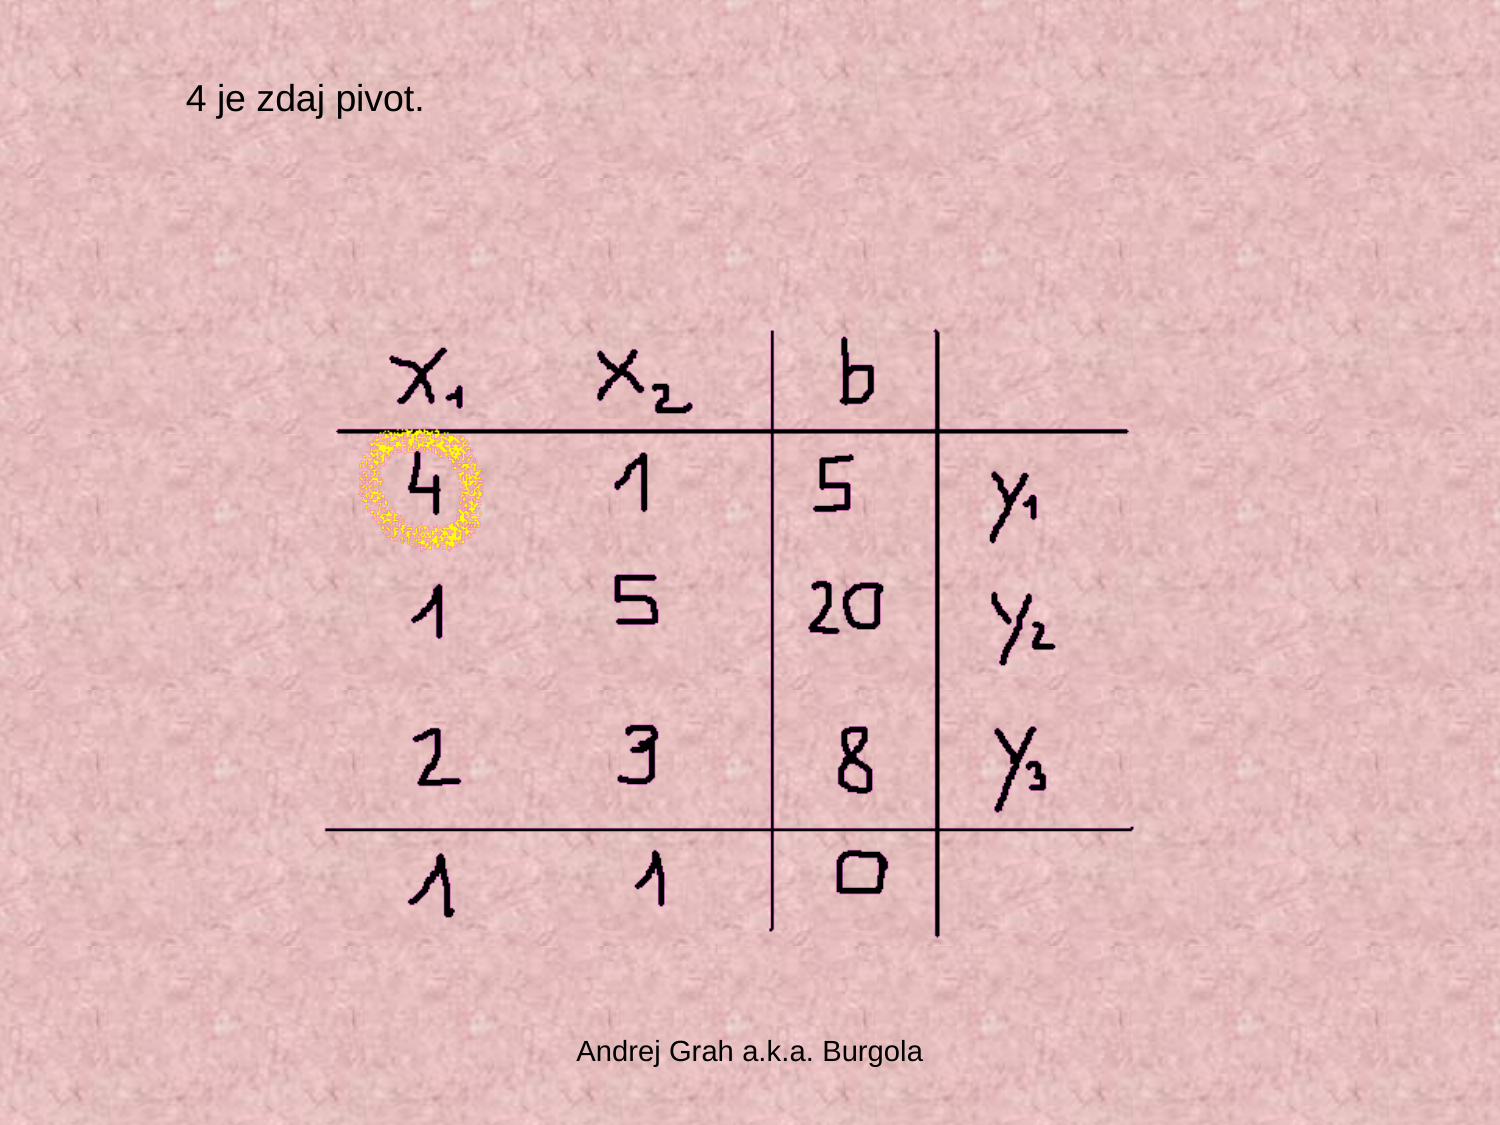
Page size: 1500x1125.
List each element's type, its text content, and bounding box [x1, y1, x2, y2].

picture [0, 0, 1500, 1125]
text_box 4 je zdaj pivot. [171, 66, 1341, 127]
text_box Andrej Grah a.k.a. Burgola [512, 1024, 988, 1103]
